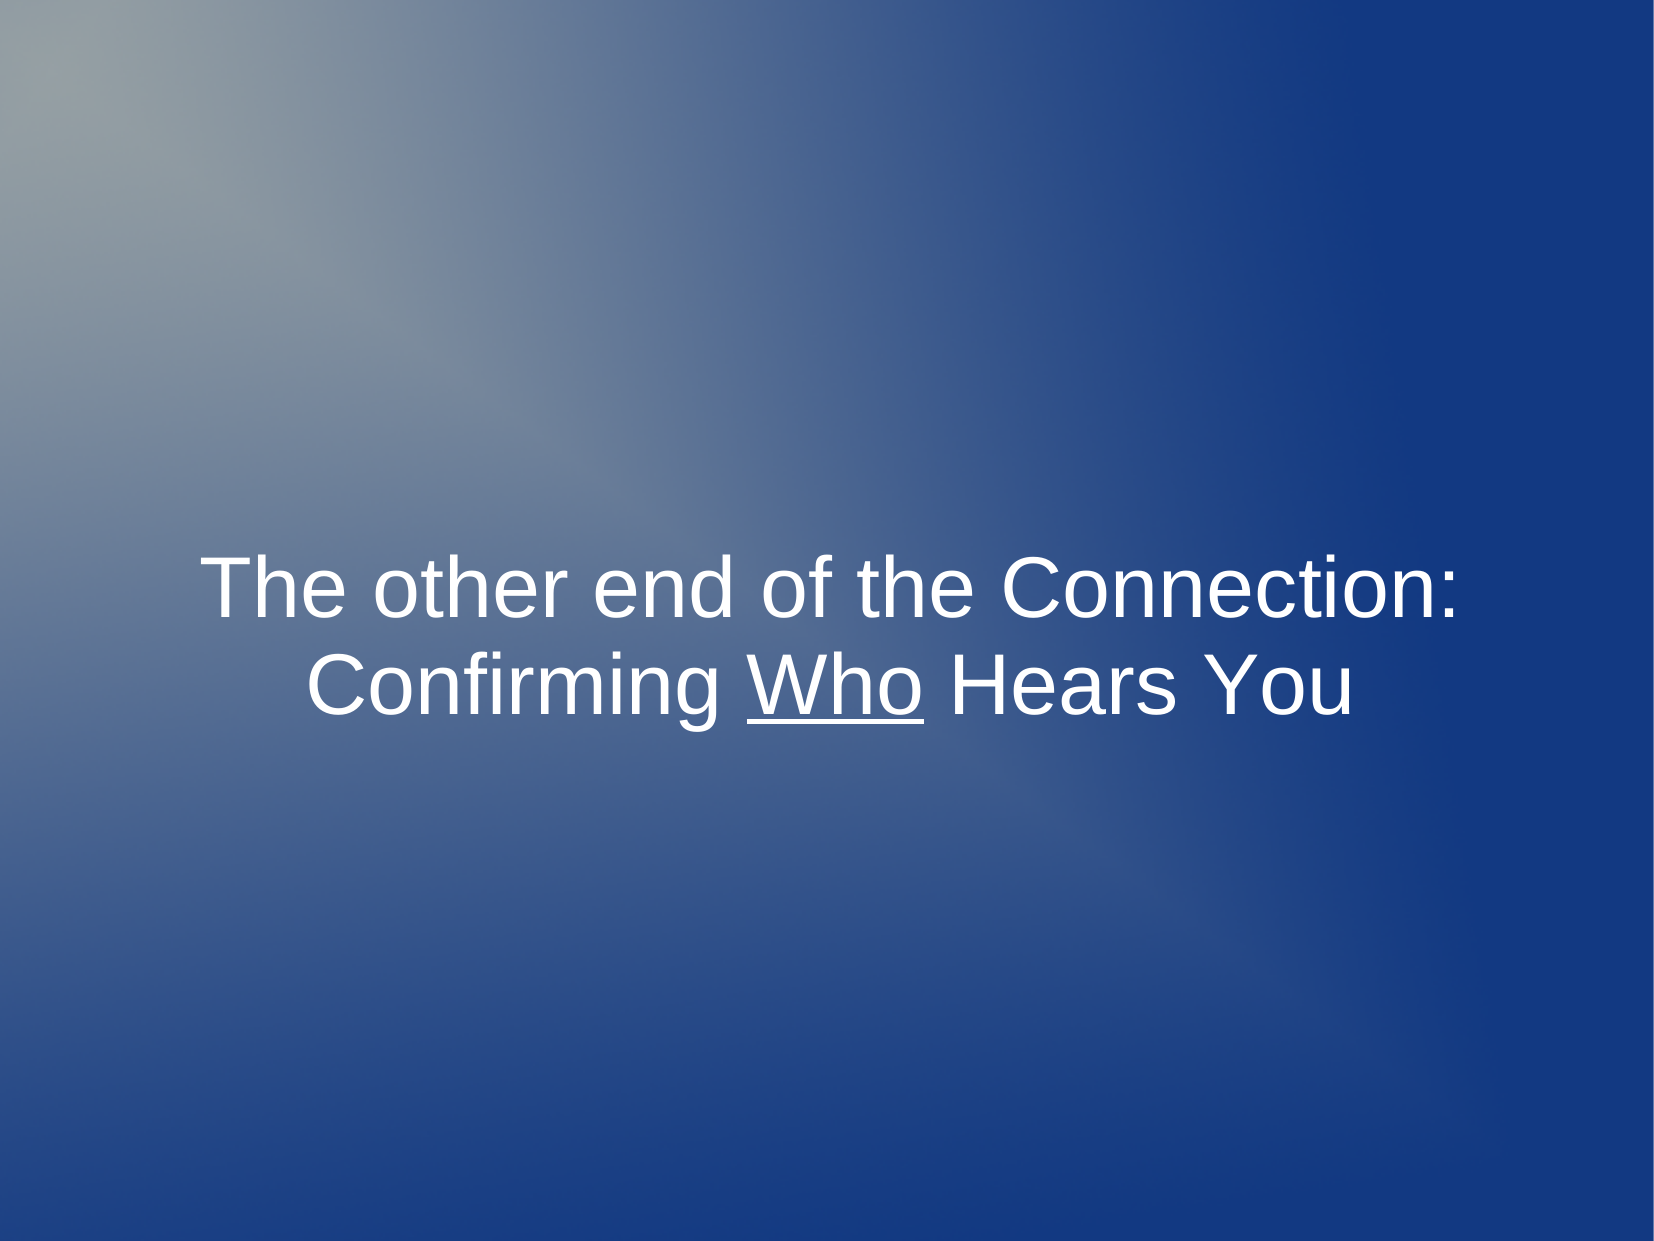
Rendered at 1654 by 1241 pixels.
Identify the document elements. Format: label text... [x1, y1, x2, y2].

picture [0, 0, 1654, 1241]
title The other end of the Connection: Confirming Who Hears You [86, 539, 1576, 733]
